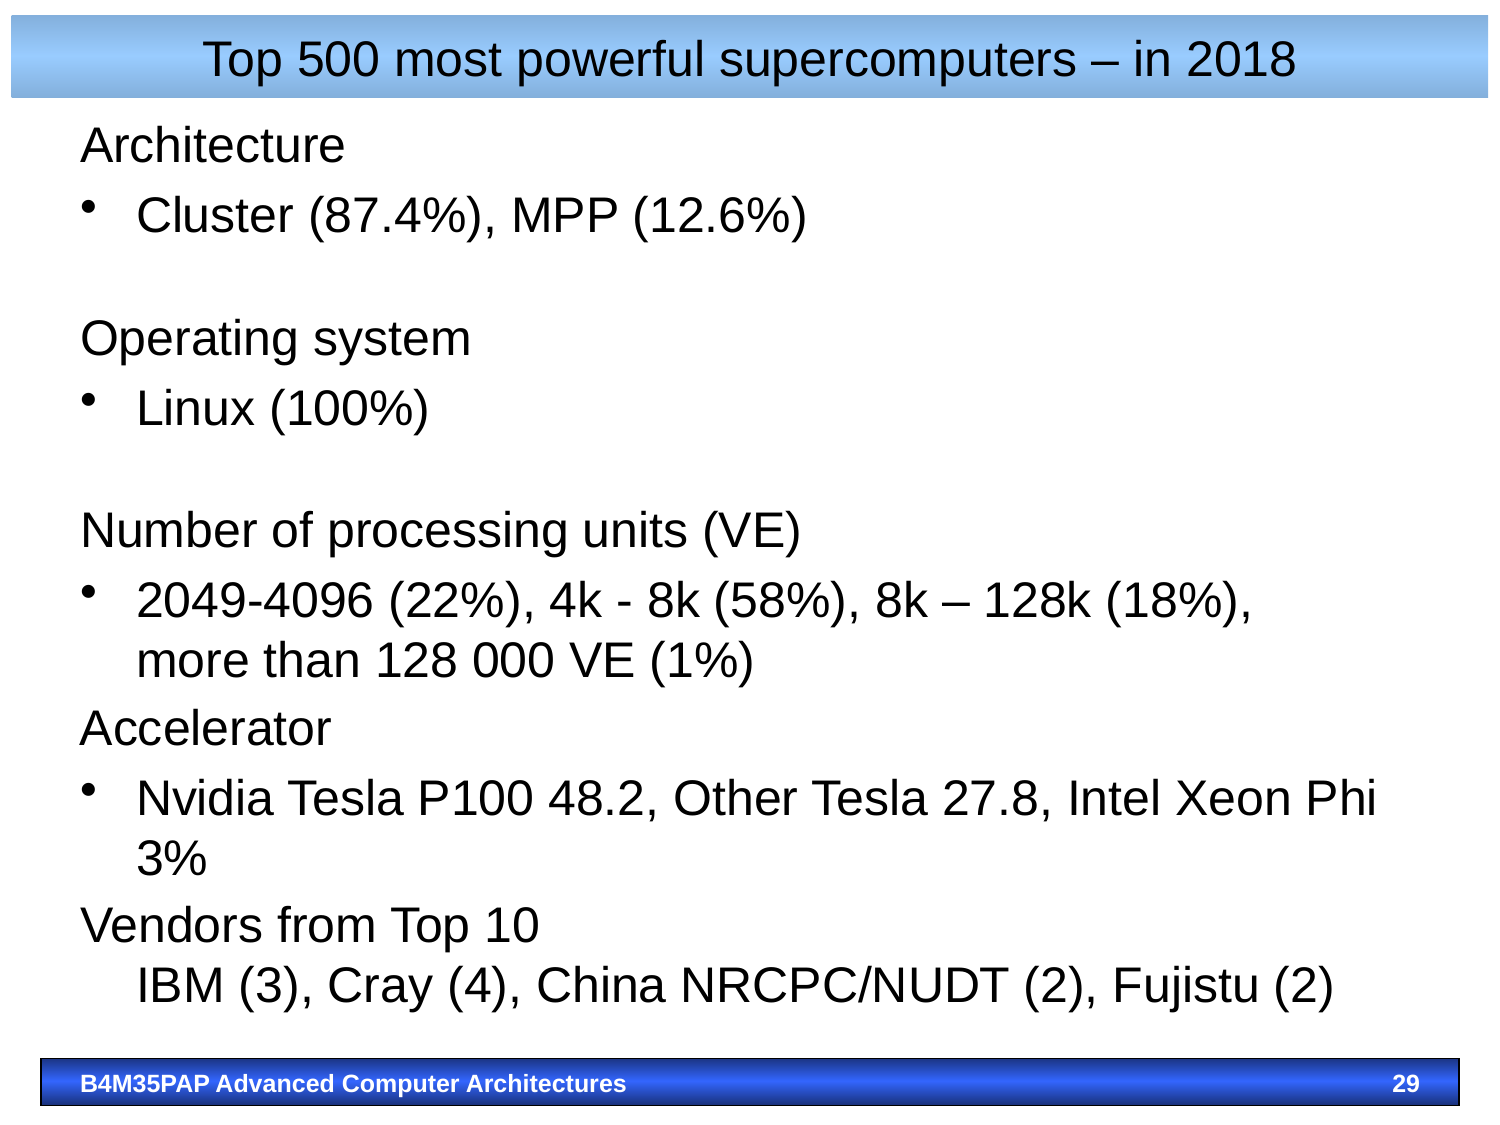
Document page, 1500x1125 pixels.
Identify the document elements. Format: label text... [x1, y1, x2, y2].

title Top 500 most powerful supercomputers – in 2018 [11, 15, 1489, 98]
text_box Architecture Cluster (87.4%), MPP (12.6%) Operating system Linux (100%) Number of processing units (VE) 2049-4096 (22%), 4k - 8k (58%), 8k – 128k (18%), more than 128 000 VE (1%) Accelerator Nvidia Tesla P100 48.2, Other Tesla 27.8, Intel Xeon Phi 3% Vendors from Top 10 IBM (3), Cray (4), China NRCPC/NUDT (2), Fujistu (2) [64, 105, 1436, 1043]
